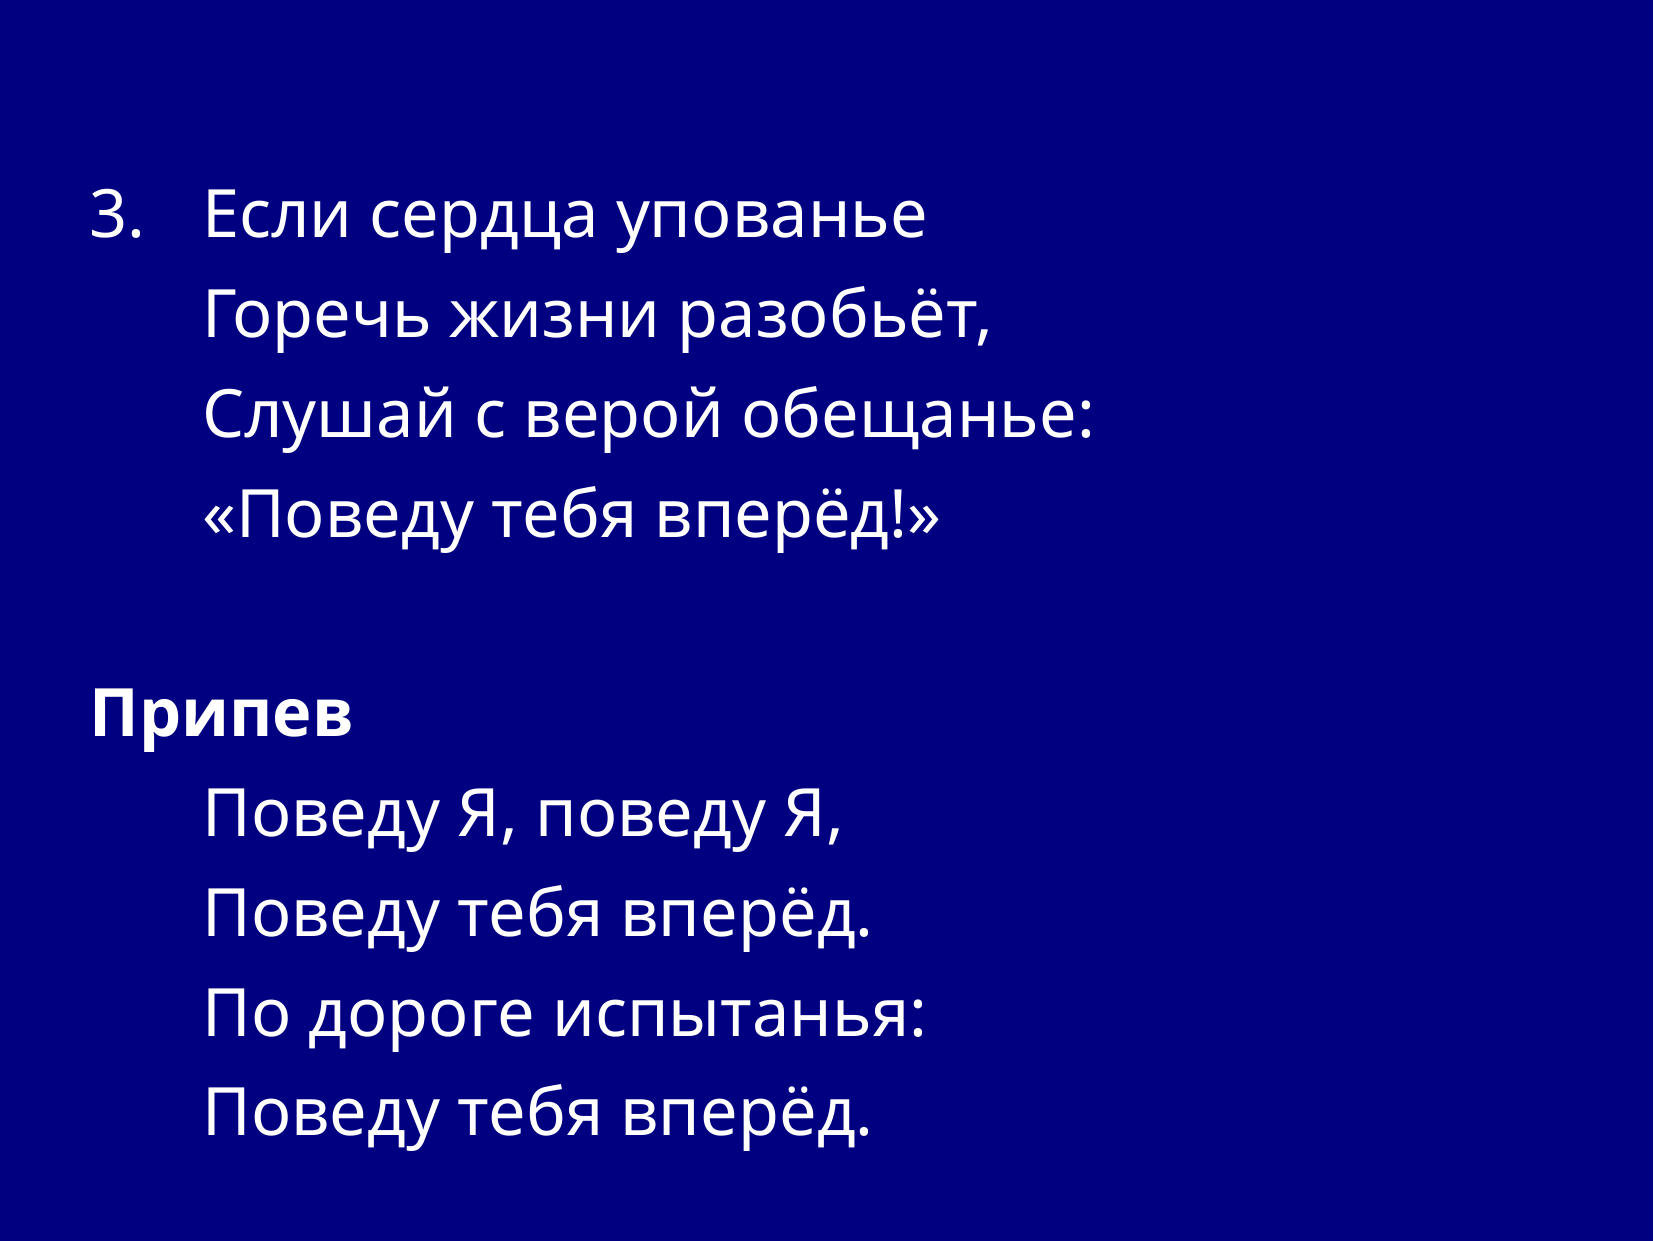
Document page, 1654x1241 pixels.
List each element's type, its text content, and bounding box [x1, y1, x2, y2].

text_box 3. Если сердца упованье Горечь жизни разобьёт, Слушай с верой обещанье: «Поведу тебя вперёд!» Припев Поведу Я, поведу Я, Поведу тебя вперёд. По дороге испытанья: Поведу тебя вперёд. [75, 150, 1576, 1163]
